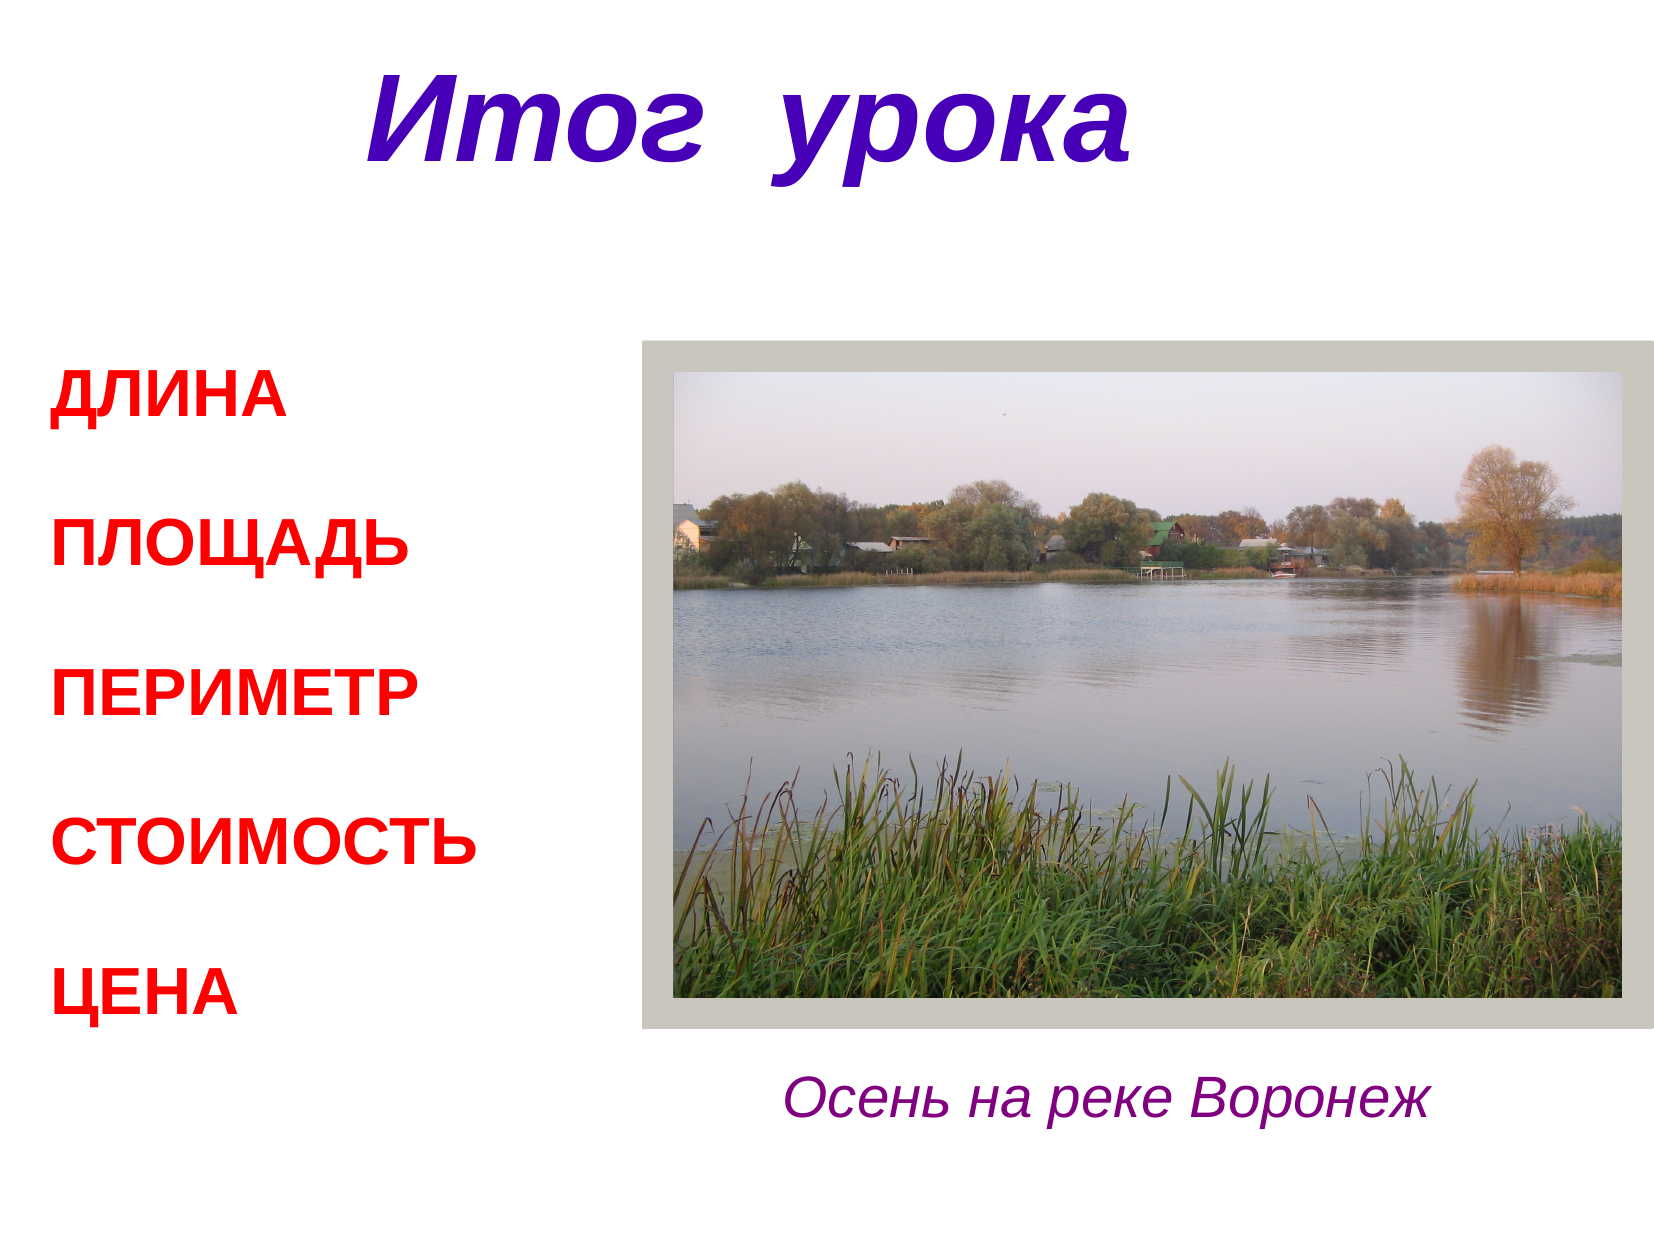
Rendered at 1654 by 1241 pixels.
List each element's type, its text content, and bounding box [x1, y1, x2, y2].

text_box ДЛИНА ПЛОЩАДЬ ПЕРИМЕТР СТОИМОСТЬ ЦЕНА [35, 348, 626, 1060]
text_box Осень на реке Воронеж [767, 1057, 1560, 1140]
text_box Итог урока [141, 41, 1583, 202]
picture [673, 371, 1623, 999]
